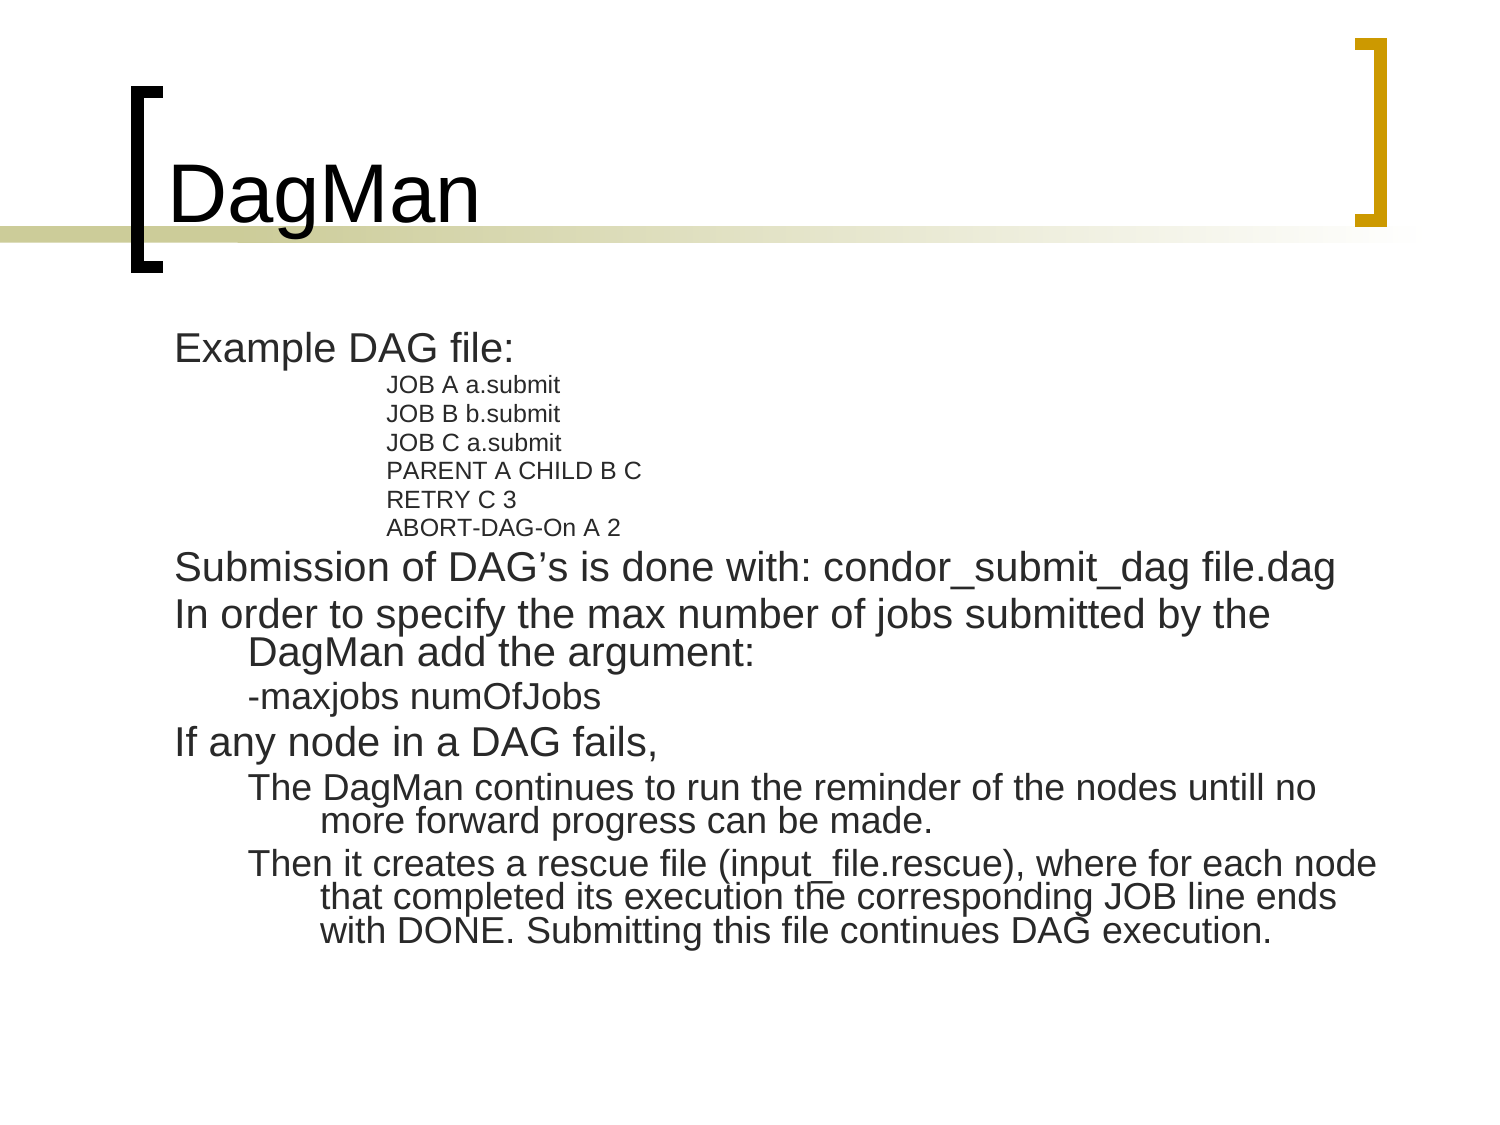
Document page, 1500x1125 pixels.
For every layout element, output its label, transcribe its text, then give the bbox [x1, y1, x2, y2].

list Example DAG file: JOB A a.submit JOB B b.submit JOB C a.submit PARENT A CHILD B C RETRY C 3 ABORT-DAG-On A 2 Submission of DAG’s is done with: condor_submit_dag file.dag In order to specify the max number of jobs submitted by the DagMan add the argument: -maxjobs numOfJobs If any node in a DAG fails, The DagMan continues to run the reminder of the nodes untill no more forward progress can be made. Then it creates a rescue file (input_file.rescue), where for each node that completed its execution the corresponding JOB line ends with DONE. Submitting this file continues DAG execution. [159, 324, 1413, 1072]
title DagMan [152, 15, 1328, 248]
